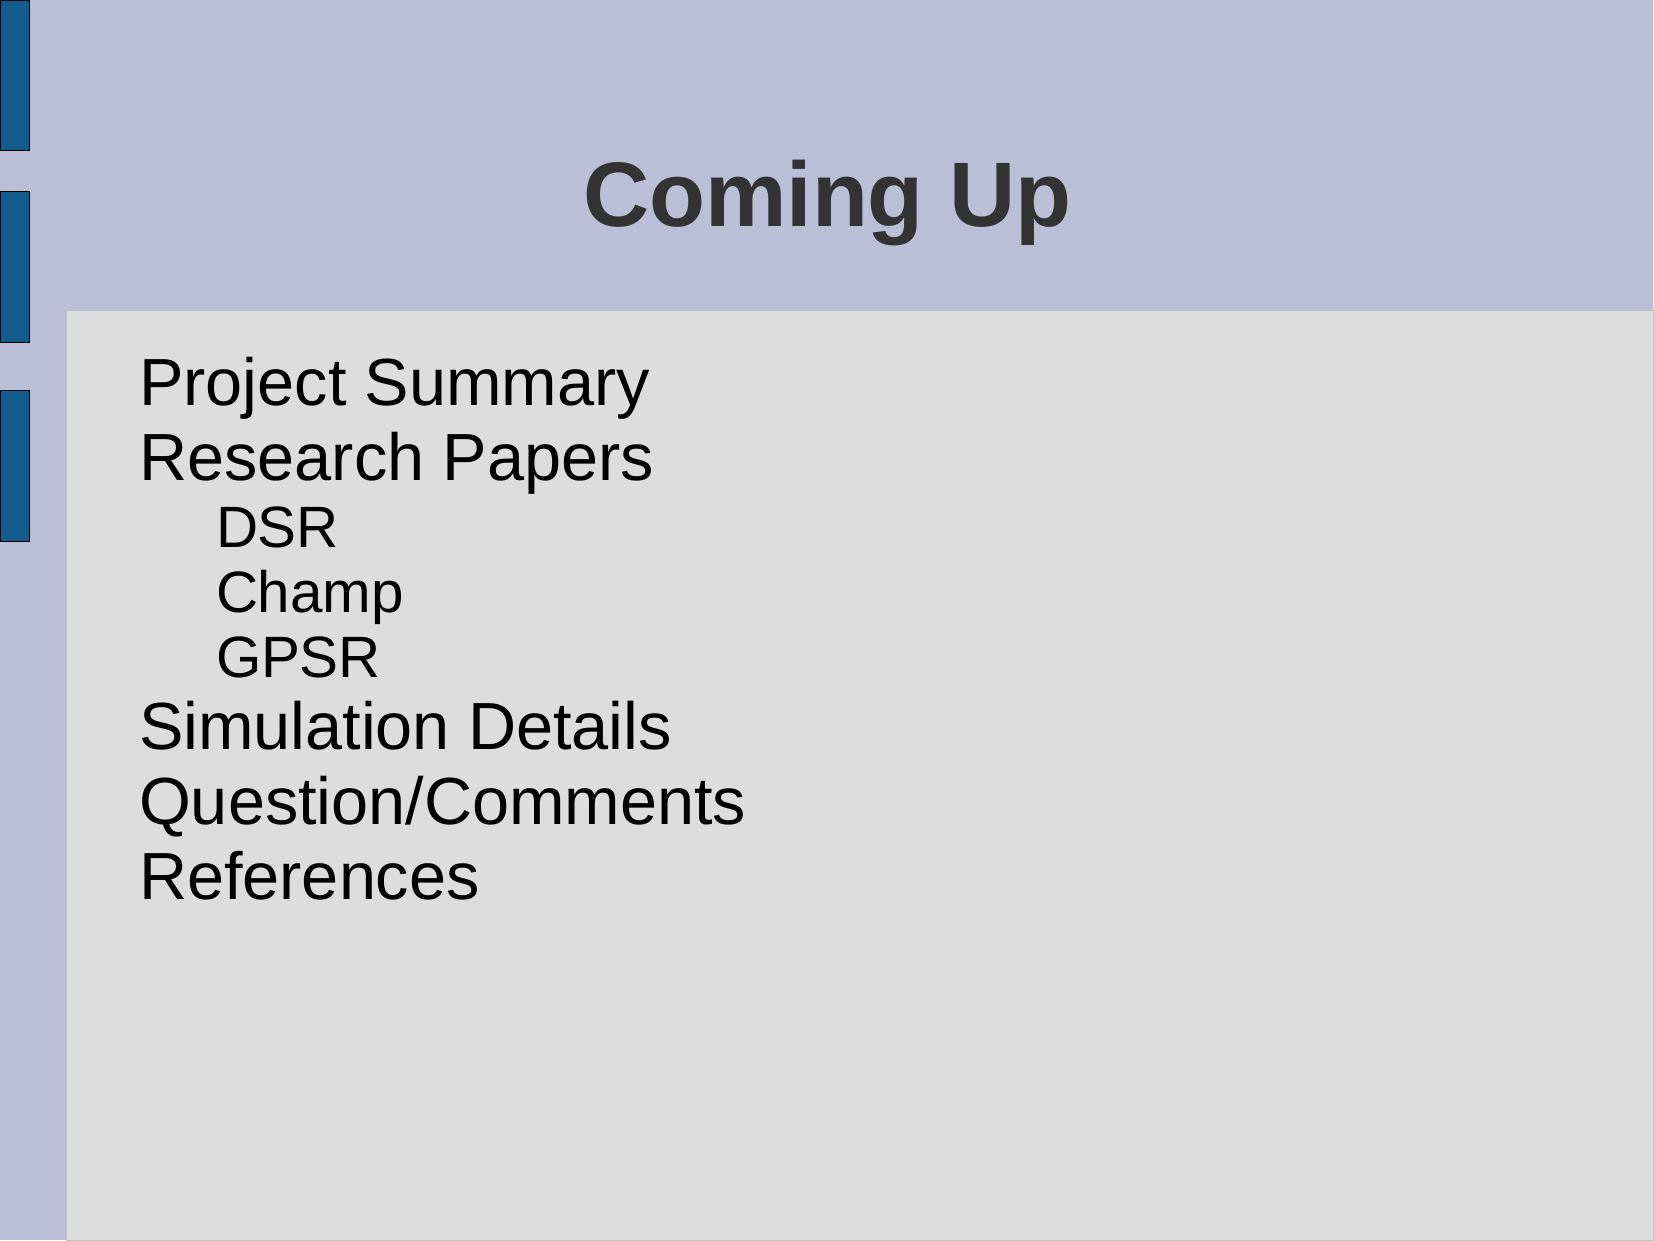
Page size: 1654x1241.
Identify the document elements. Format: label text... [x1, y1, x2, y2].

list Project Summary Research Papers DSR Champ GPSR Simulation Details Question/Comments References [121, 344, 1534, 1112]
title Coming Up [121, 91, 1534, 299]
